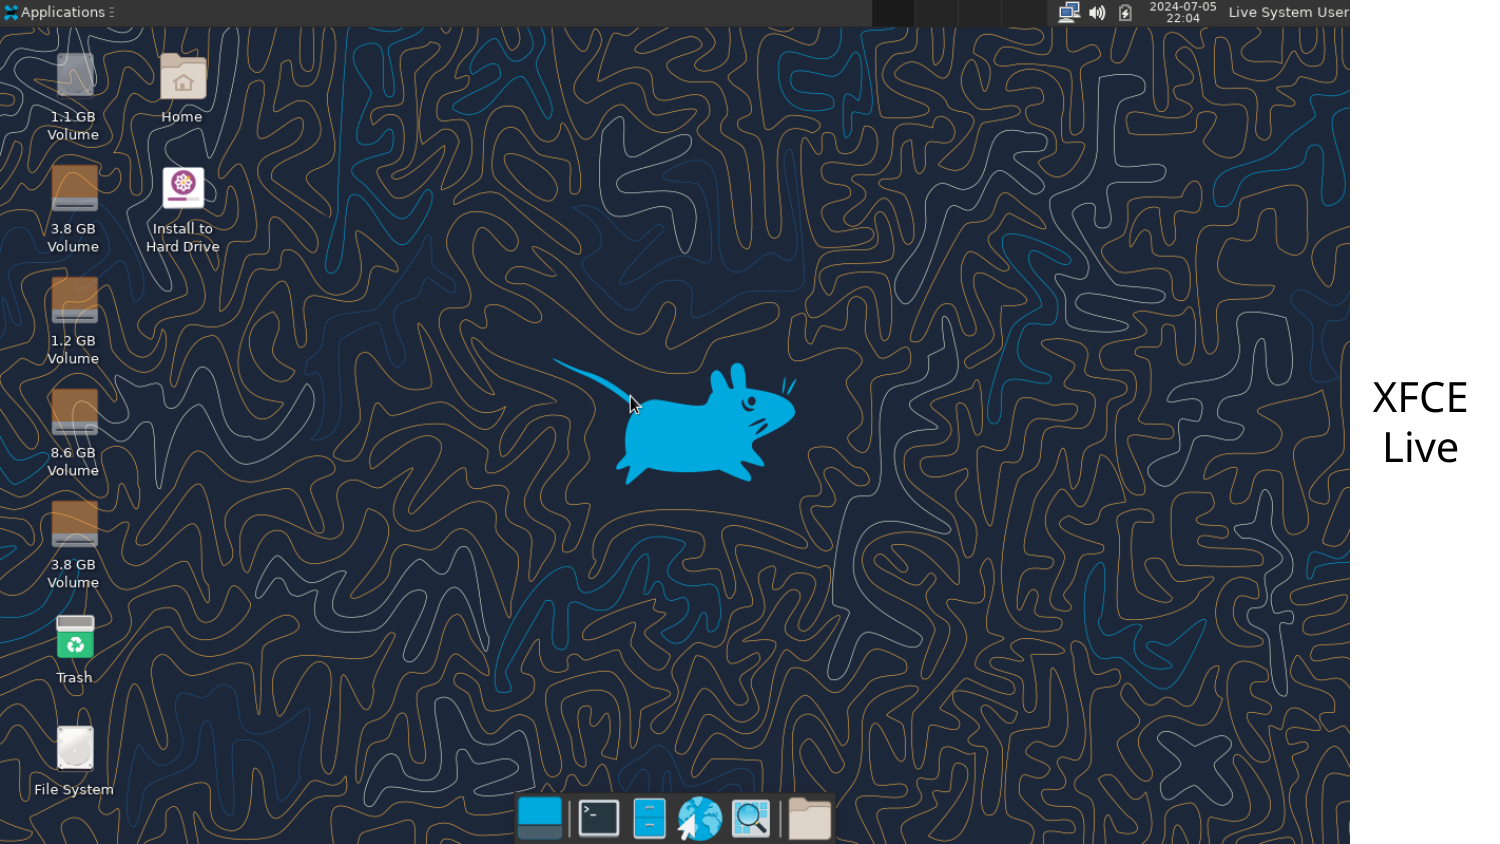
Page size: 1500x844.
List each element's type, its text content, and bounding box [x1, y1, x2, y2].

picture [0, 0, 1350, 844]
text_box XFCE Live [1350, 356, 1500, 487]
